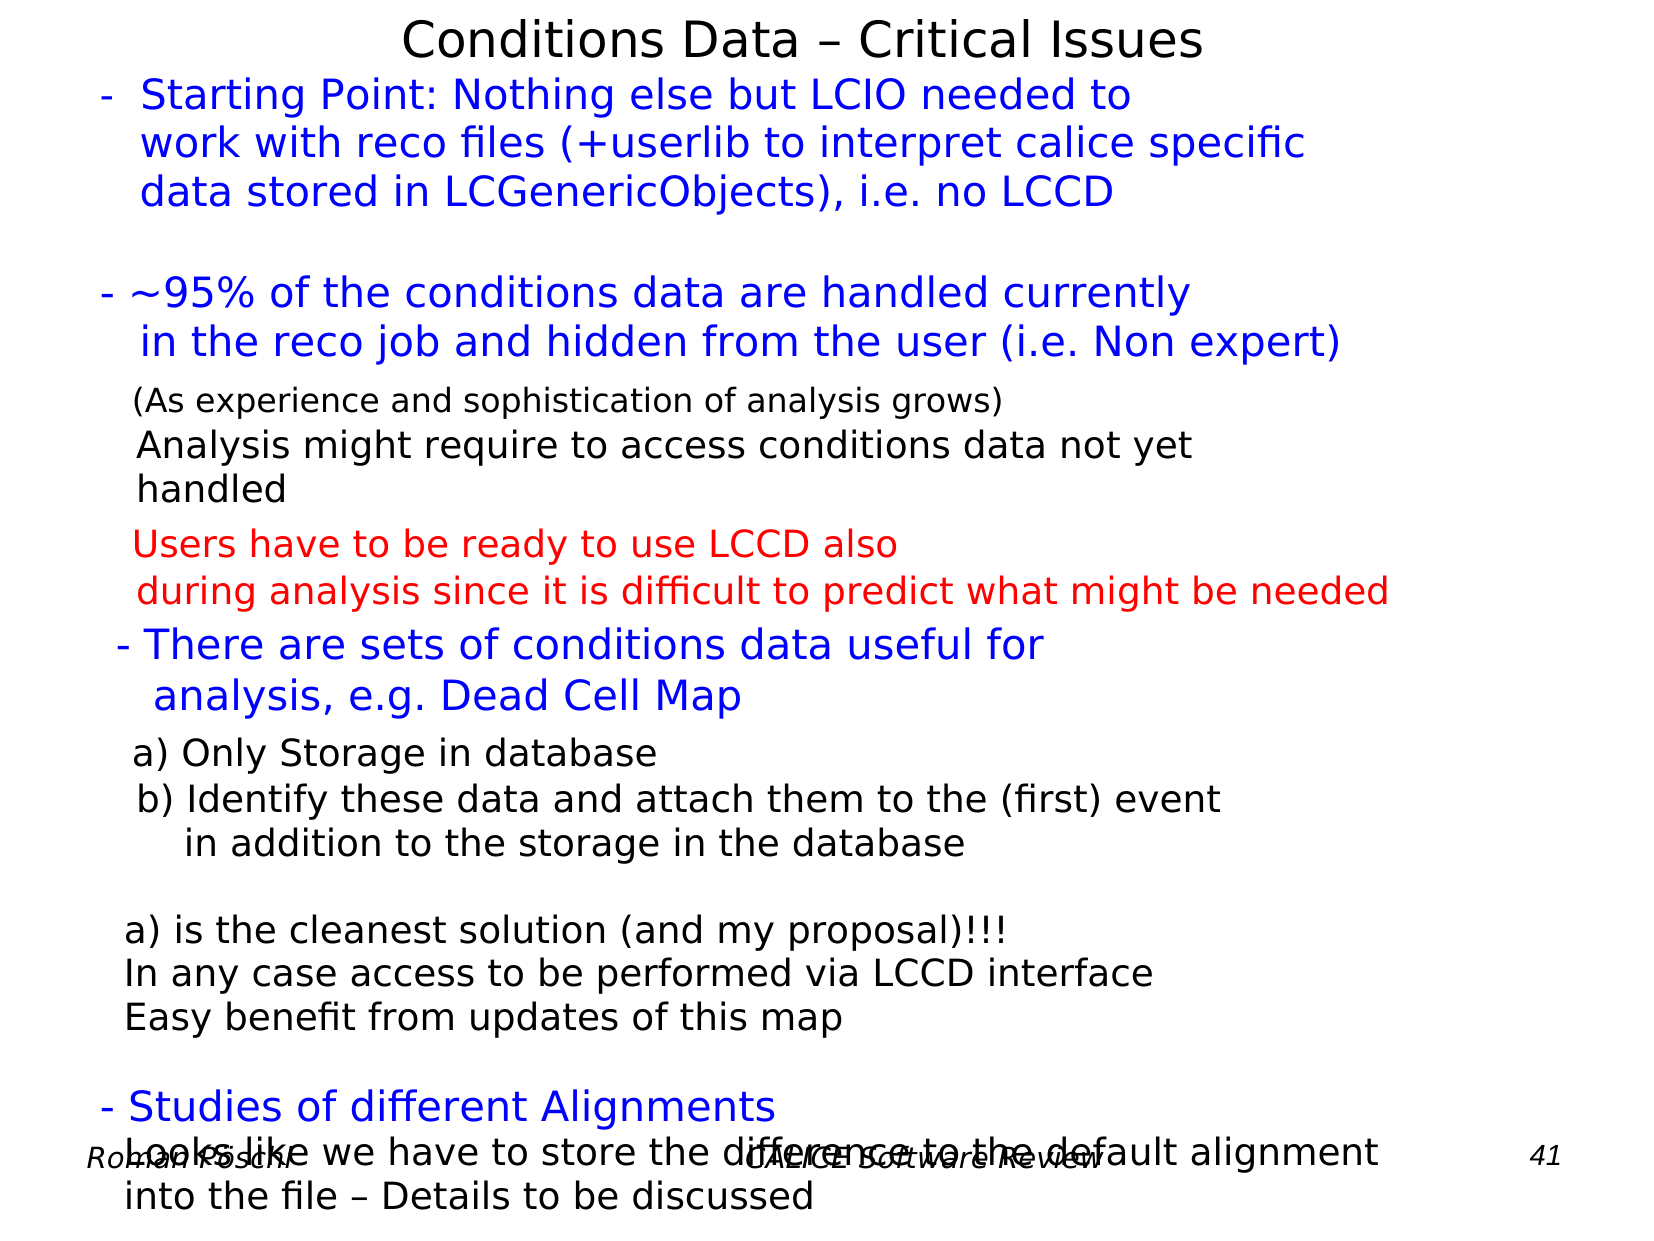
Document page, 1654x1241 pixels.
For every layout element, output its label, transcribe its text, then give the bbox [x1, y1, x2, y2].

text_box Conditions Data – Critical Issues [401, 11, 1188, 70]
text_box - Starting Point: Nothing else but LCIO needed to work with reco files (+userlib to interpret calice specific data stored in LCGenericObjects), i.e. no LCCD - ~95% of the conditions data are handled currently in the reco job and hidden from the user (i.e. Non expert) (As experience and sophistication of analysis grows) Analysis might require to access conditions data not yet handled Users have to be ready to use LCCD also during analysis since it is difficult to predict what might be needed - There are sets of conditions data useful for analysis, e.g. Dead Cell Map a) Only Storage in database b) Identify these data and attach them to the (first) event in addition to the storage in the database a) is the cleanest solution (and my proposal)!!! In any case access to be performed via LCCD interface Easy benefit from updates of this map - Studies of different Alignments Looks like we have to store the difference to the default alignment into the file – Details to be discussed [99, 70, 1365, 1219]
